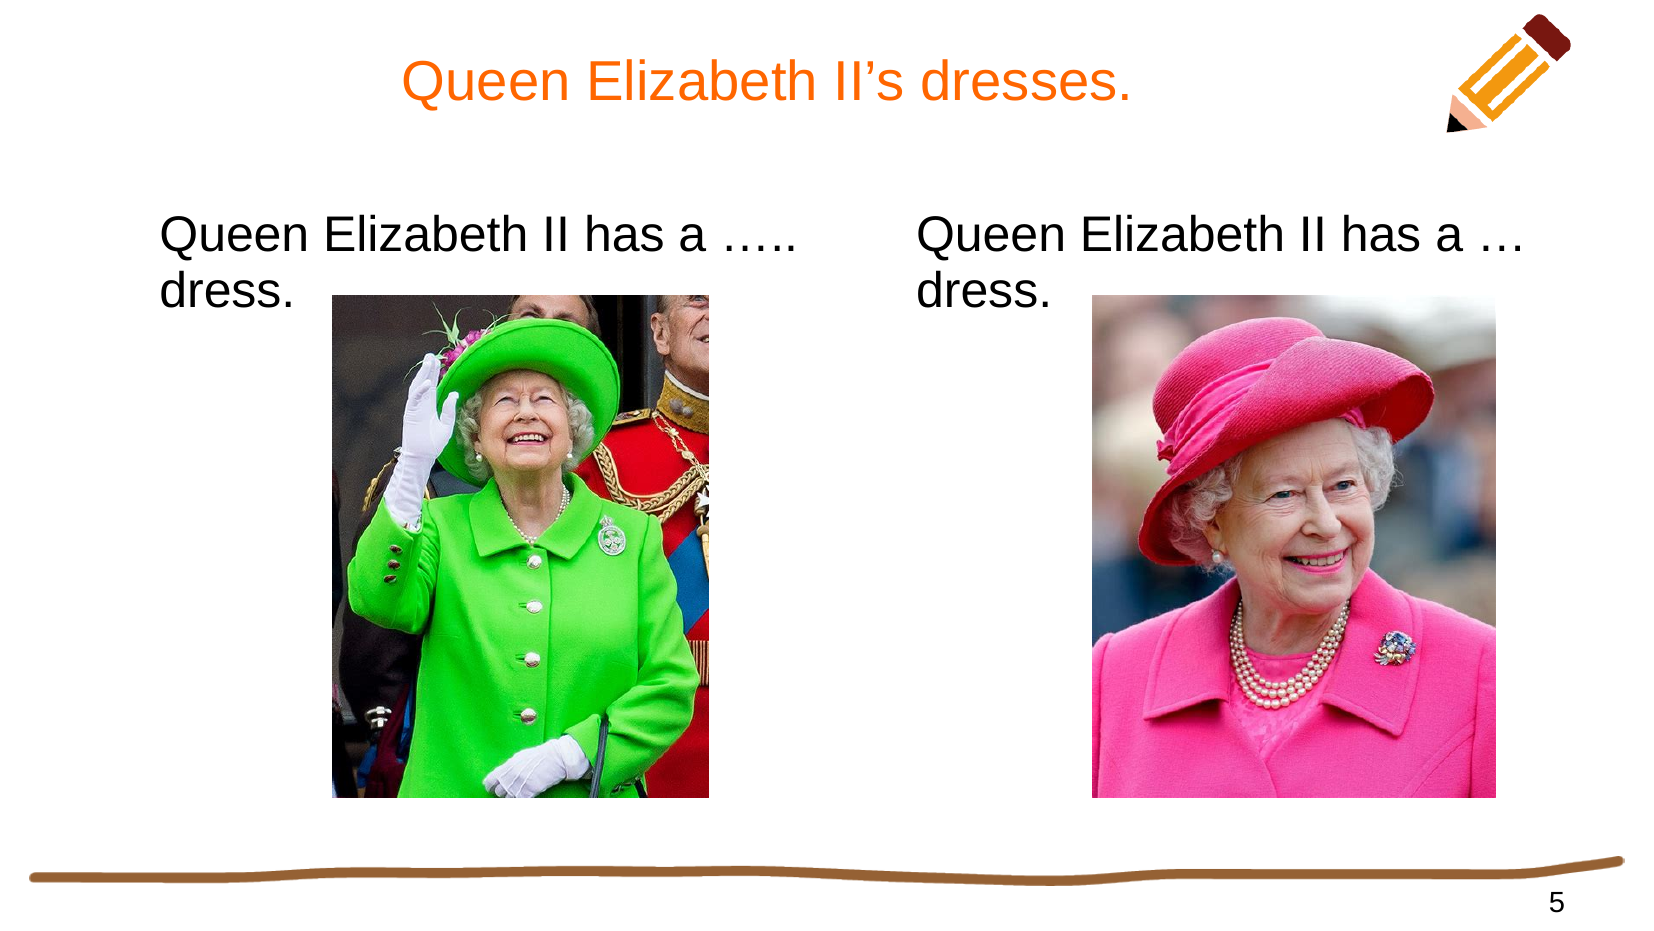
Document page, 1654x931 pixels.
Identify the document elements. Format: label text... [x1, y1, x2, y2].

title Queen Elizabeth II’s dresses. [88, 29, 1447, 133]
picture [29, 856, 1625, 886]
list Queen Elizabeth II has a ….. dress. [88, 206, 809, 857]
picture [1446, 14, 1571, 133]
picture [332, 295, 709, 798]
list Queen Elizabeth II has a … dress. [845, 206, 1566, 857]
picture [1092, 295, 1496, 798]
